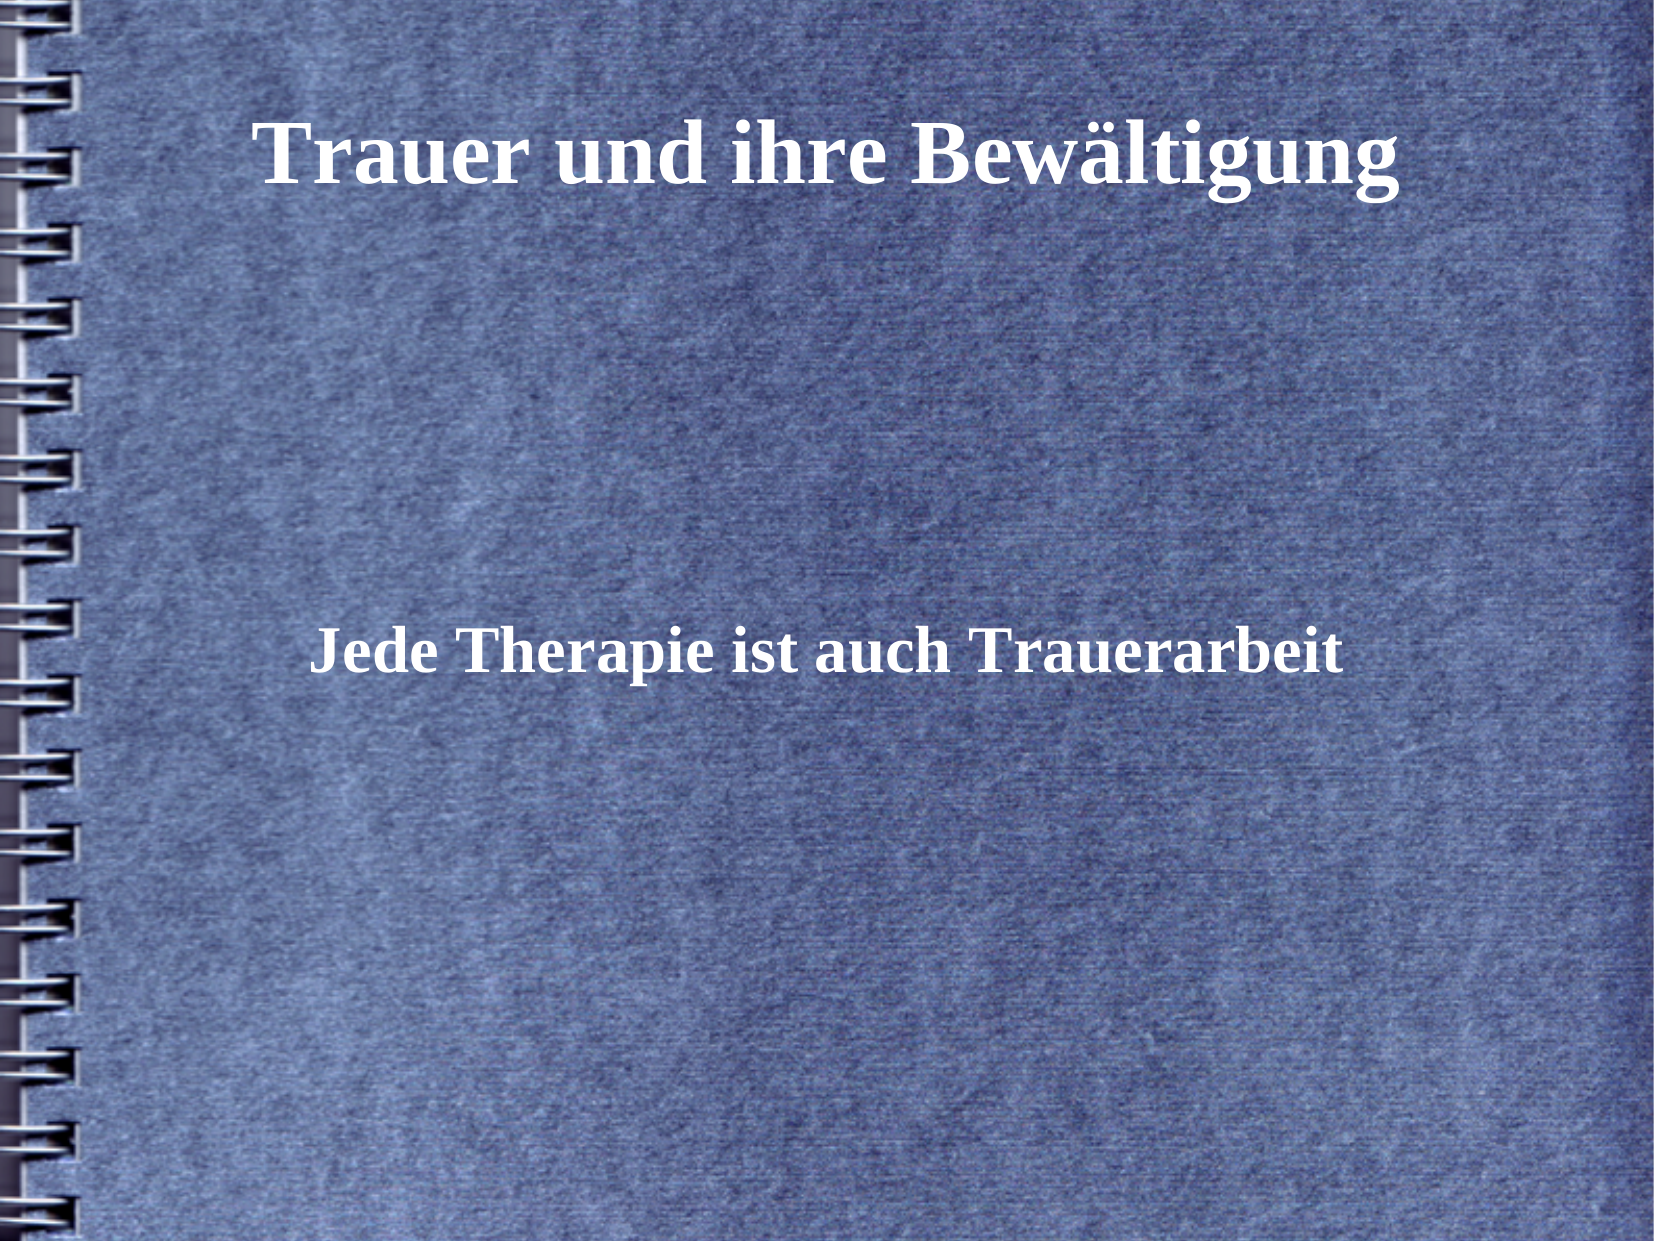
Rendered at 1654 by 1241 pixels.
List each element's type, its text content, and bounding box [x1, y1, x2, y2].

title Trauer und ihre Bewältigung [82, 49, 1571, 257]
picture [0, 0, 1654, 1241]
subtitle Jede Therapie ist auch Trauerarbeit [82, 290, 1571, 1010]
